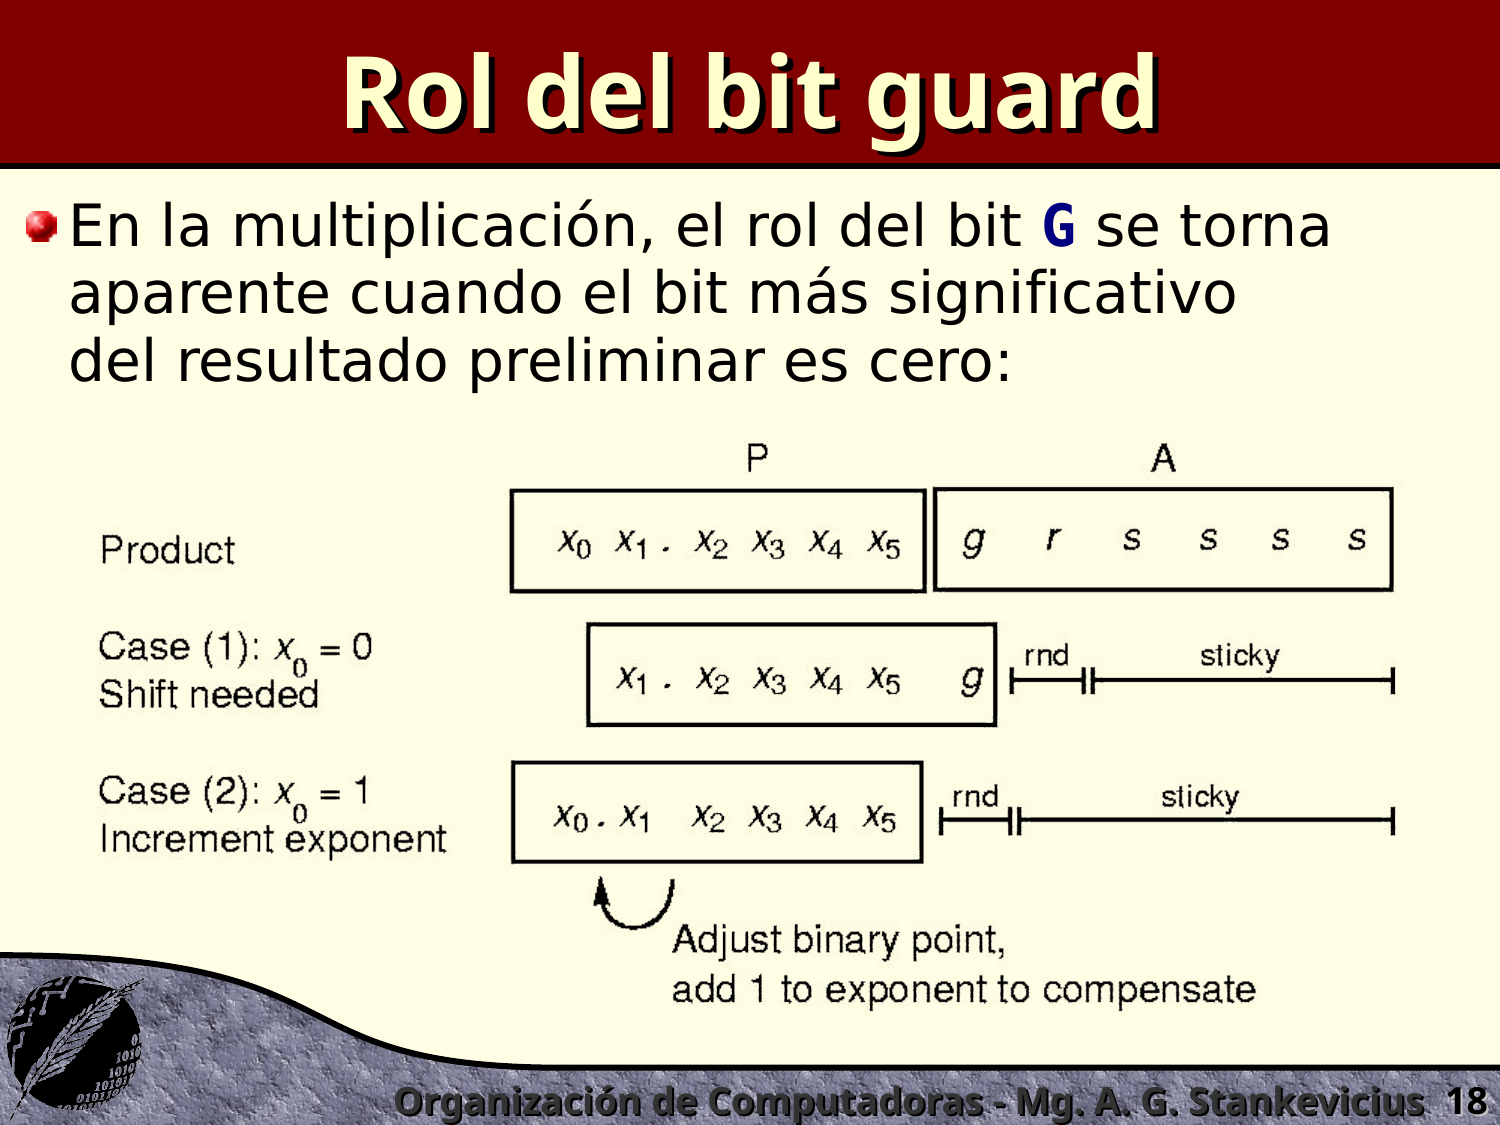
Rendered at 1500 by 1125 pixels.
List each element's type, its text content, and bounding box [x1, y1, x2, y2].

list En la multiplicación, el rol del bit G se torna aparente cuando el bit más significativo del resultado preliminar es cero: [11, 192, 1486, 935]
picture [1058, 1100, 1065, 1110]
picture [448, 1100, 455, 1110]
title Rol del bit guard [15, 5, 1485, 160]
picture [802, 1100, 806, 1110]
picture [0, 418, 1500, 1125]
